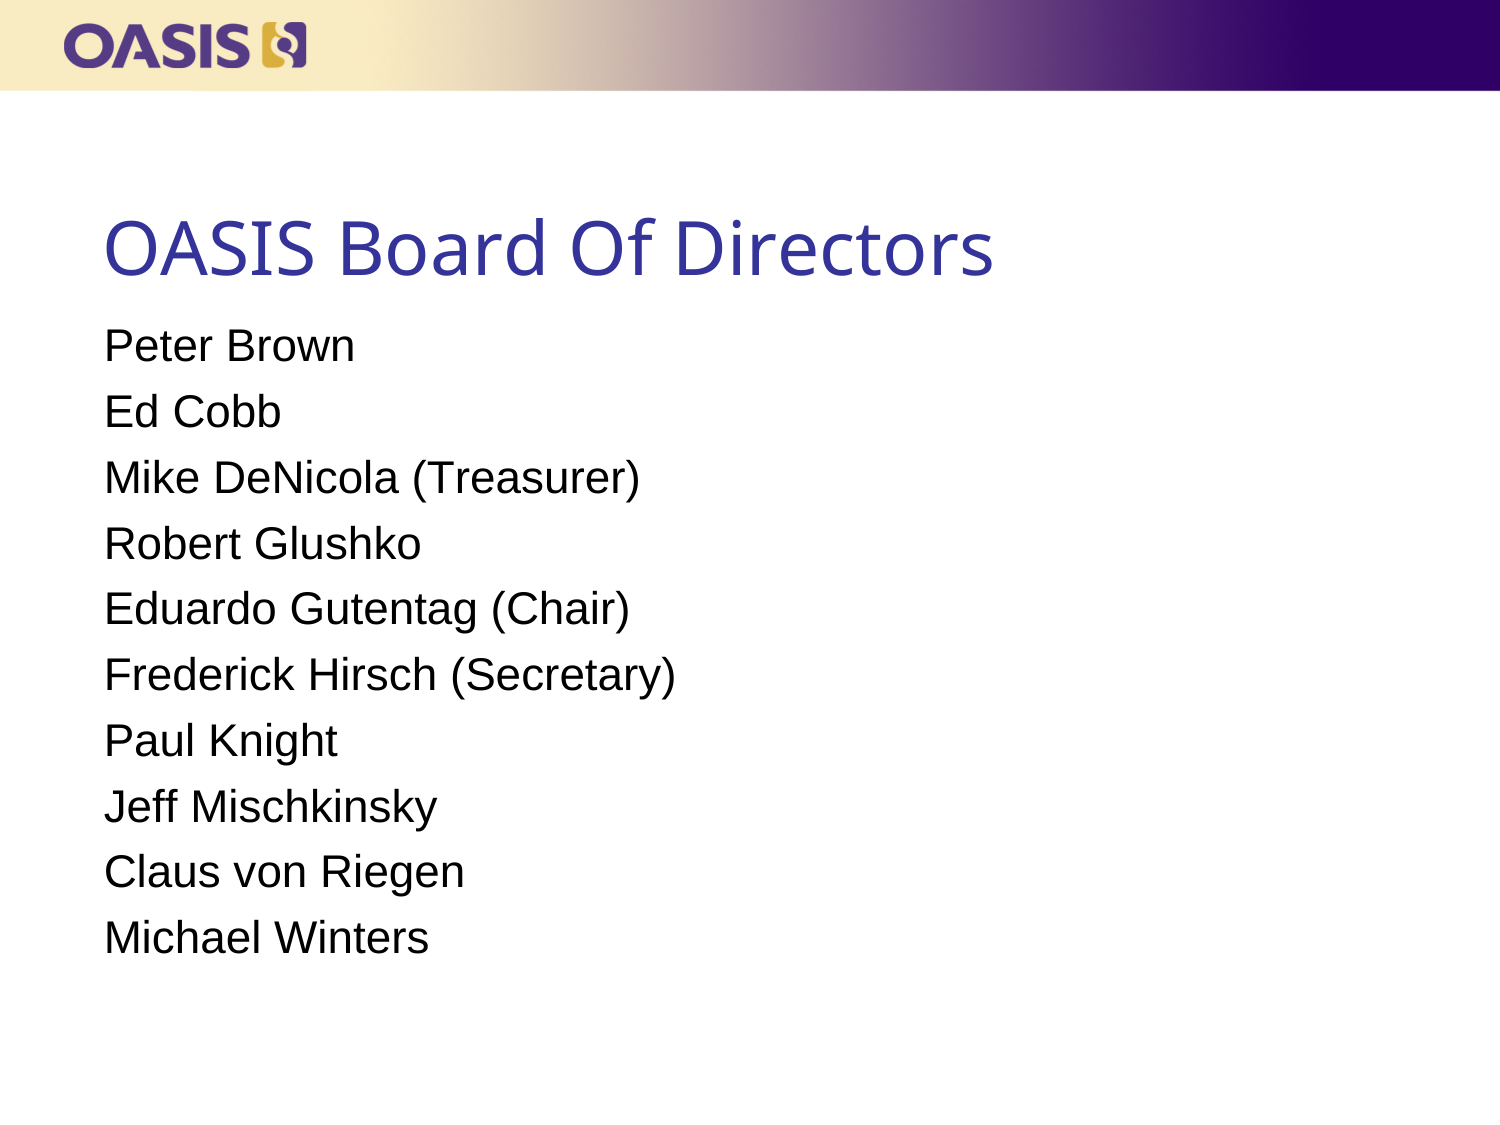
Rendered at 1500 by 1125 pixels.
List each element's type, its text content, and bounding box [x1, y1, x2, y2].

list Peter Brown Ed Cobb Mike DeNicola (Treasurer) Robert Glushko Eduardo Gutentag (Chair) Frederick Hirsch (Secretary) Paul Knight Jeff Mischkinsky Claus von Riegen Michael Winters [87, 312, 1263, 1029]
title OASIS Board Of Directors [87, 112, 1238, 300]
picture [0, 0, 1500, 1125]
